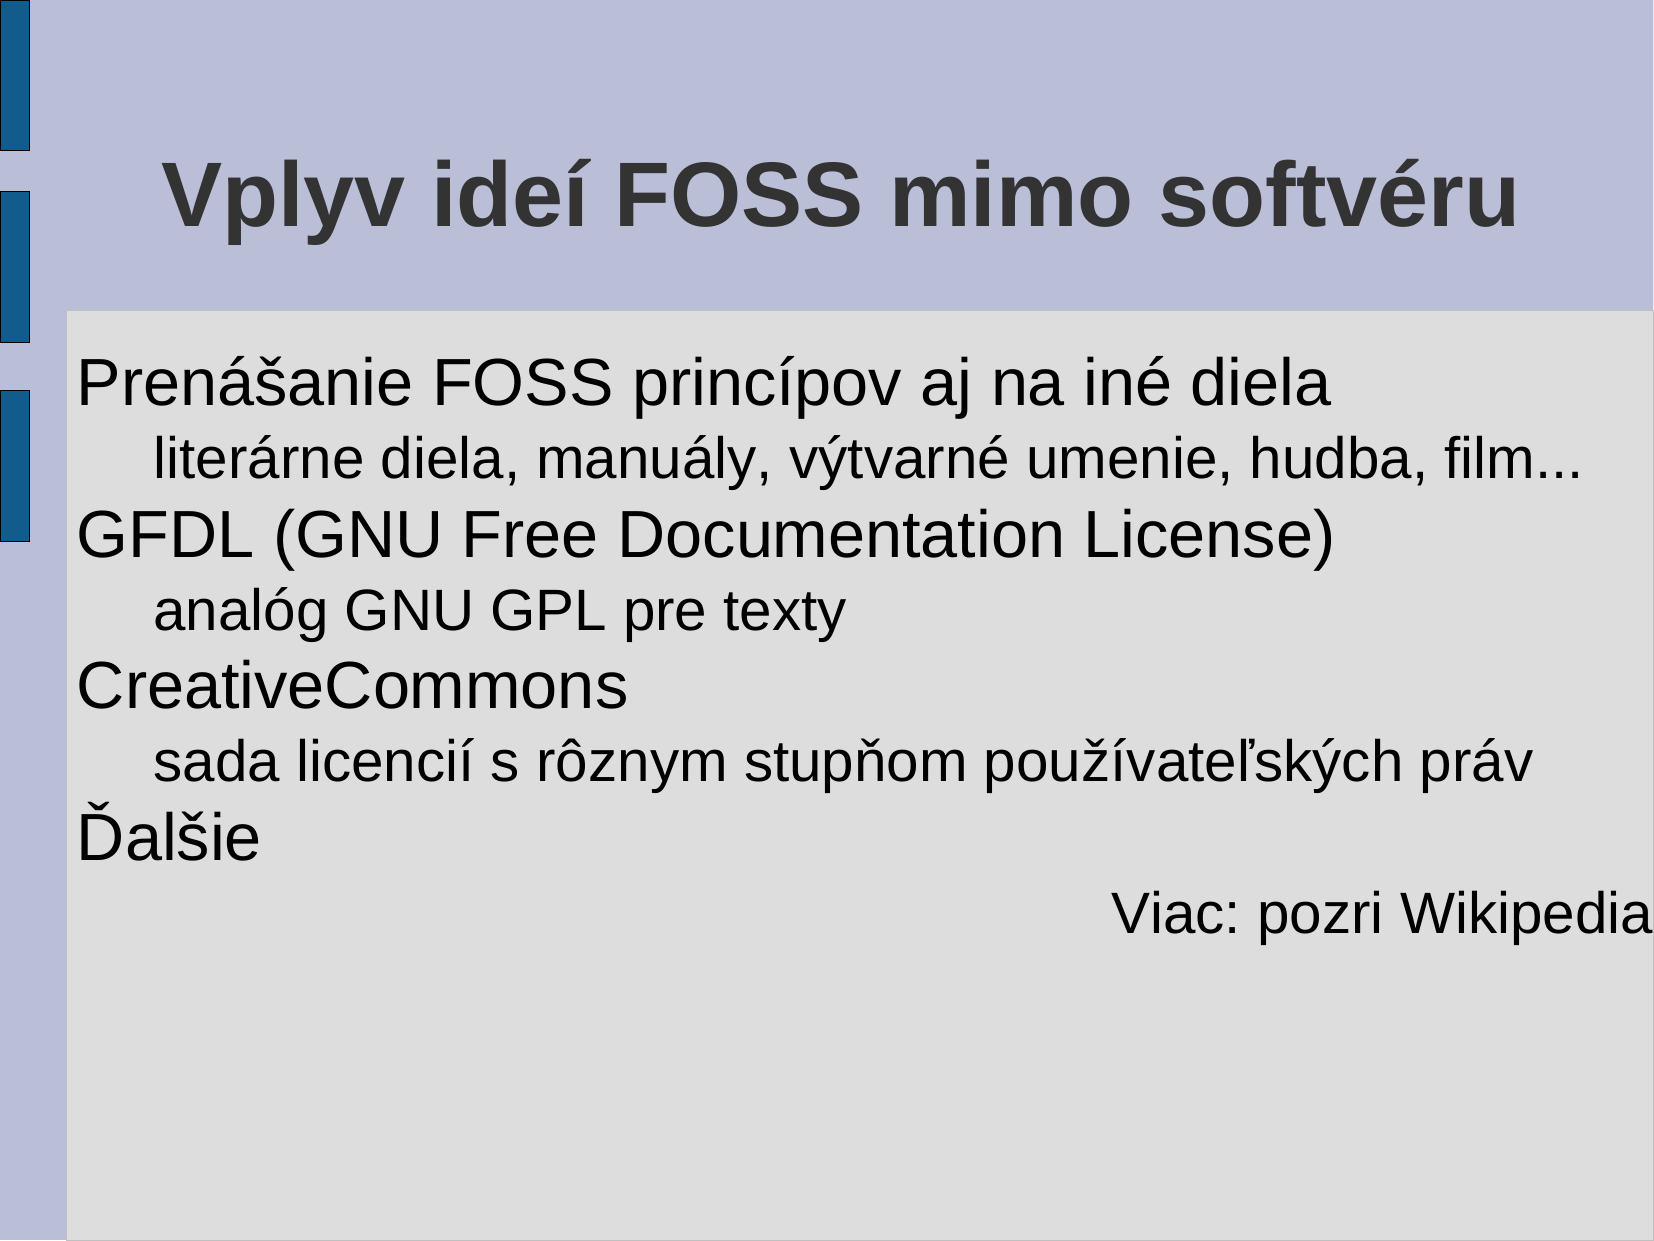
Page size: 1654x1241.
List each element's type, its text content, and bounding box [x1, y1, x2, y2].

list Prenášanie FOSS princípov aj na iné diela literárne diela, manuály, výtvarné umenie, hudba, film... GFDL (GNU Free Documentation License) analóg GNU GPL pre texty CreativeCommons sada licencií s rôznym stupňom používateľských práv Ďalšie Viac: pozri Wikipedia [59, 344, 1654, 1127]
title Vplyv ideí FOSS mimo softvéru [59, 87, 1625, 302]
